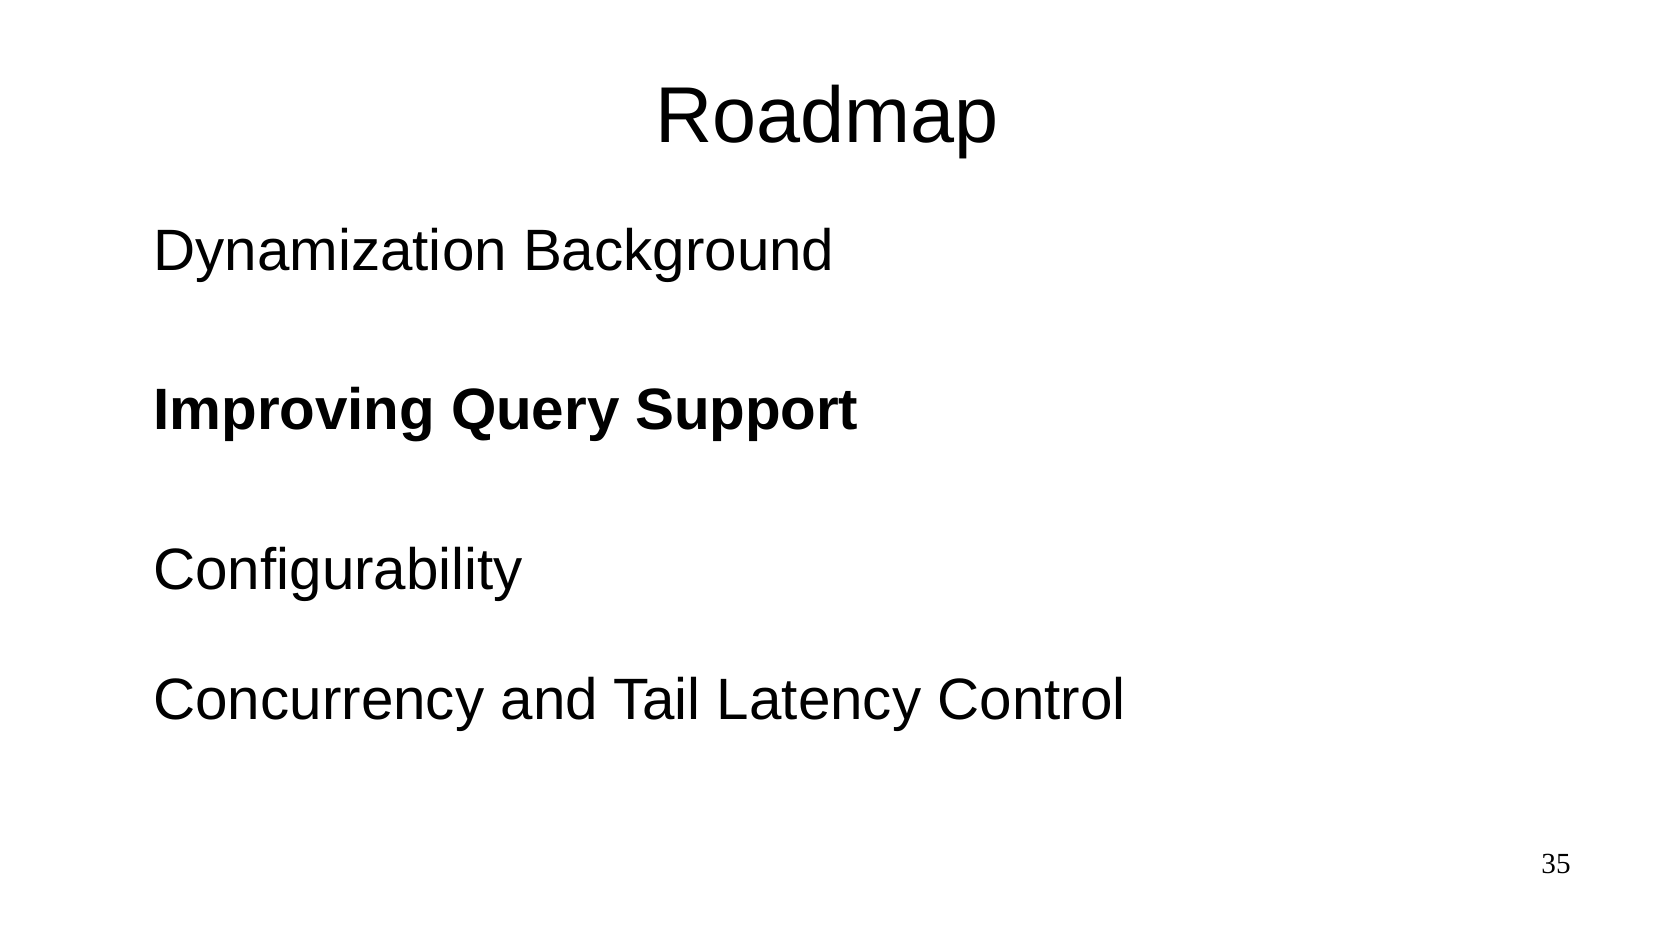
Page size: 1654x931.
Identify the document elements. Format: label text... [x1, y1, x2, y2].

title Roadmap [82, 37, 1571, 193]
list Dynamization Background Improving Query Support Configurability Concurrency and Tail Latency Control [82, 217, 1571, 758]
